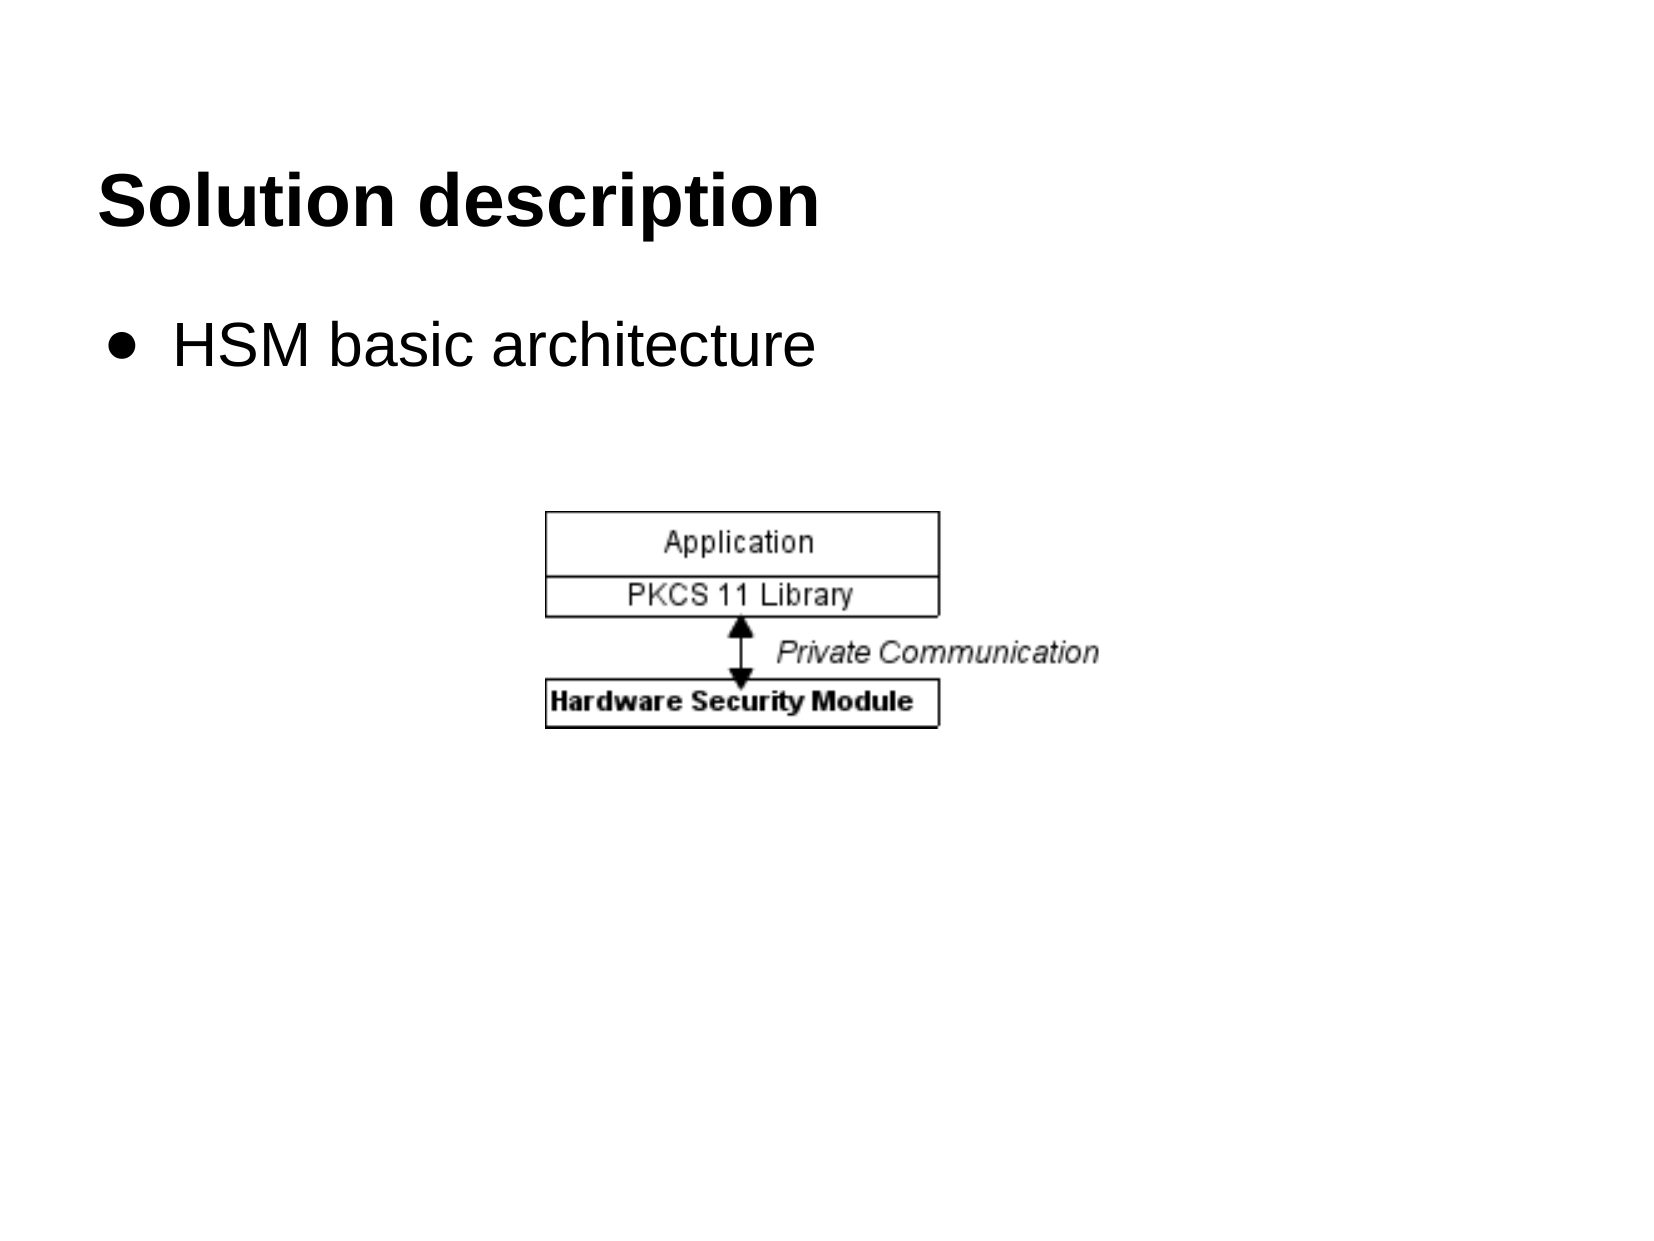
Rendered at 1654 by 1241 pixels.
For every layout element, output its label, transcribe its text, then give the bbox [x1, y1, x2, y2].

list HSM basic architecture [82, 289, 1003, 1188]
title Solution description [82, 49, 1571, 257]
picture [545, 511, 1109, 730]
